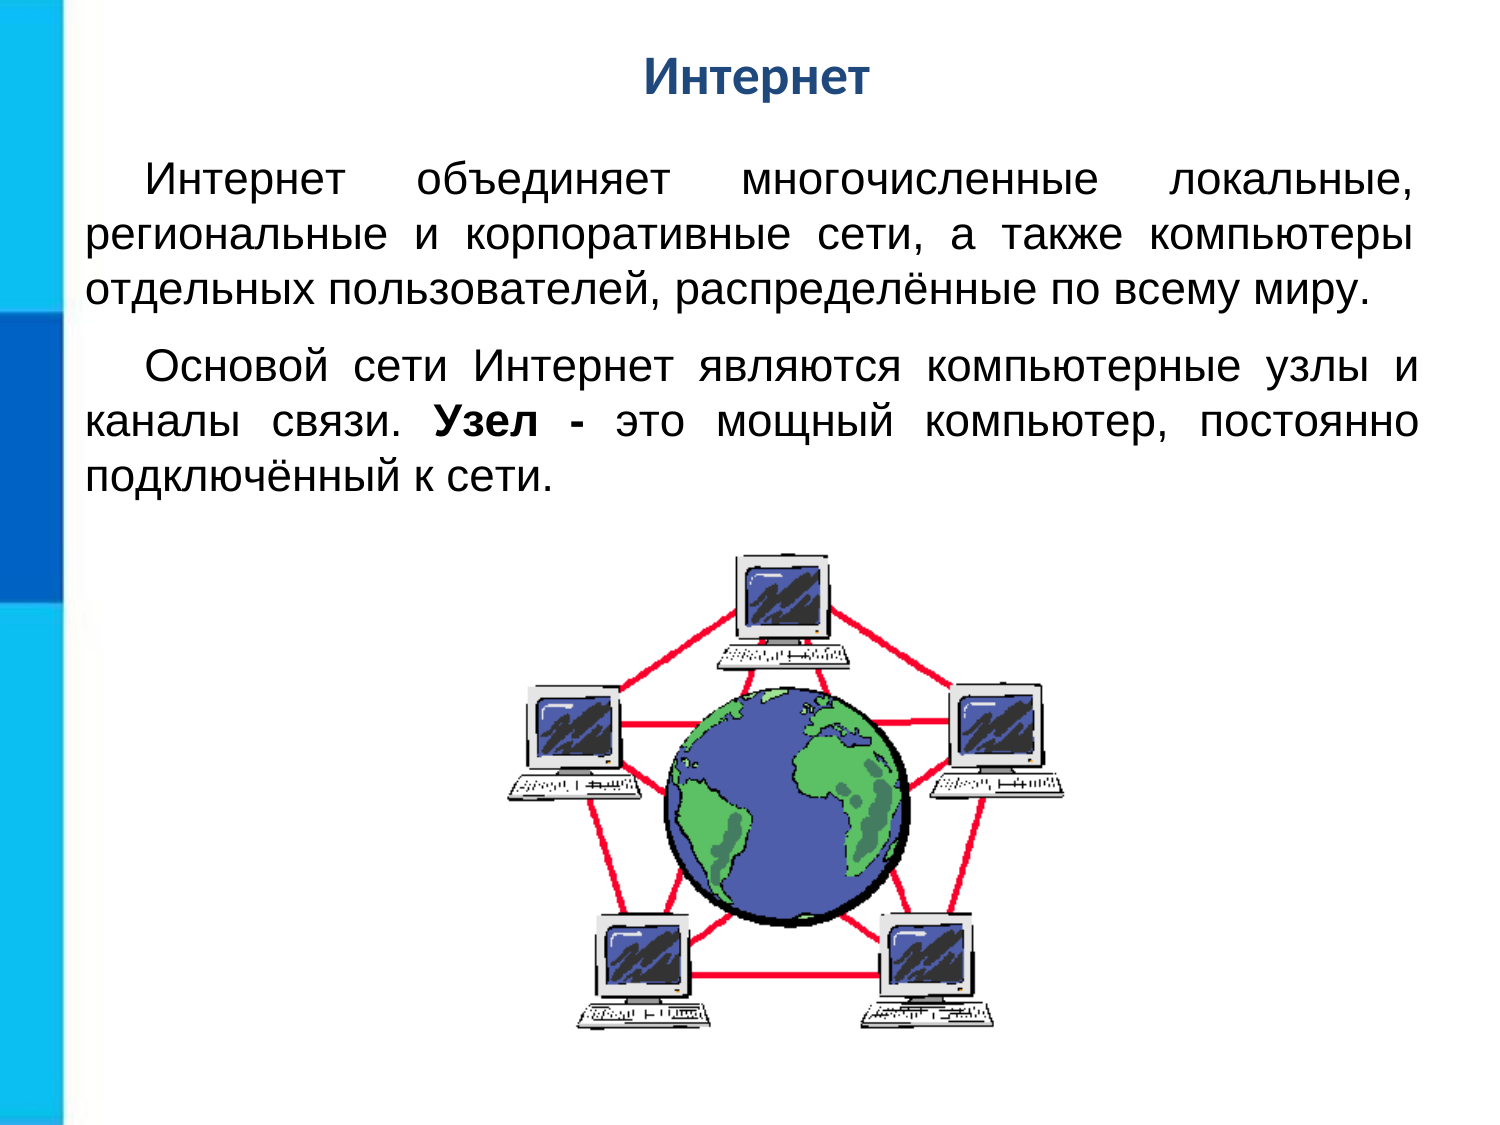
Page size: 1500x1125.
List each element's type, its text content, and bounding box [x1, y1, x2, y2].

text_box Интернет [88, 31, 1425, 114]
text_box Основой сети Интернет являются компьютерные узлы и каналы связи. Узел - это мощный компьютер, постоянно подключённый к сети. [70, 328, 1436, 509]
text_box Интернет объединяет многочисленные локальные, региональные и корпоративные сети, а также компьютеры отдельных пользователей, распределённые по всему миру. [70, 140, 1430, 322]
picture [0, 0, 1500, 1125]
